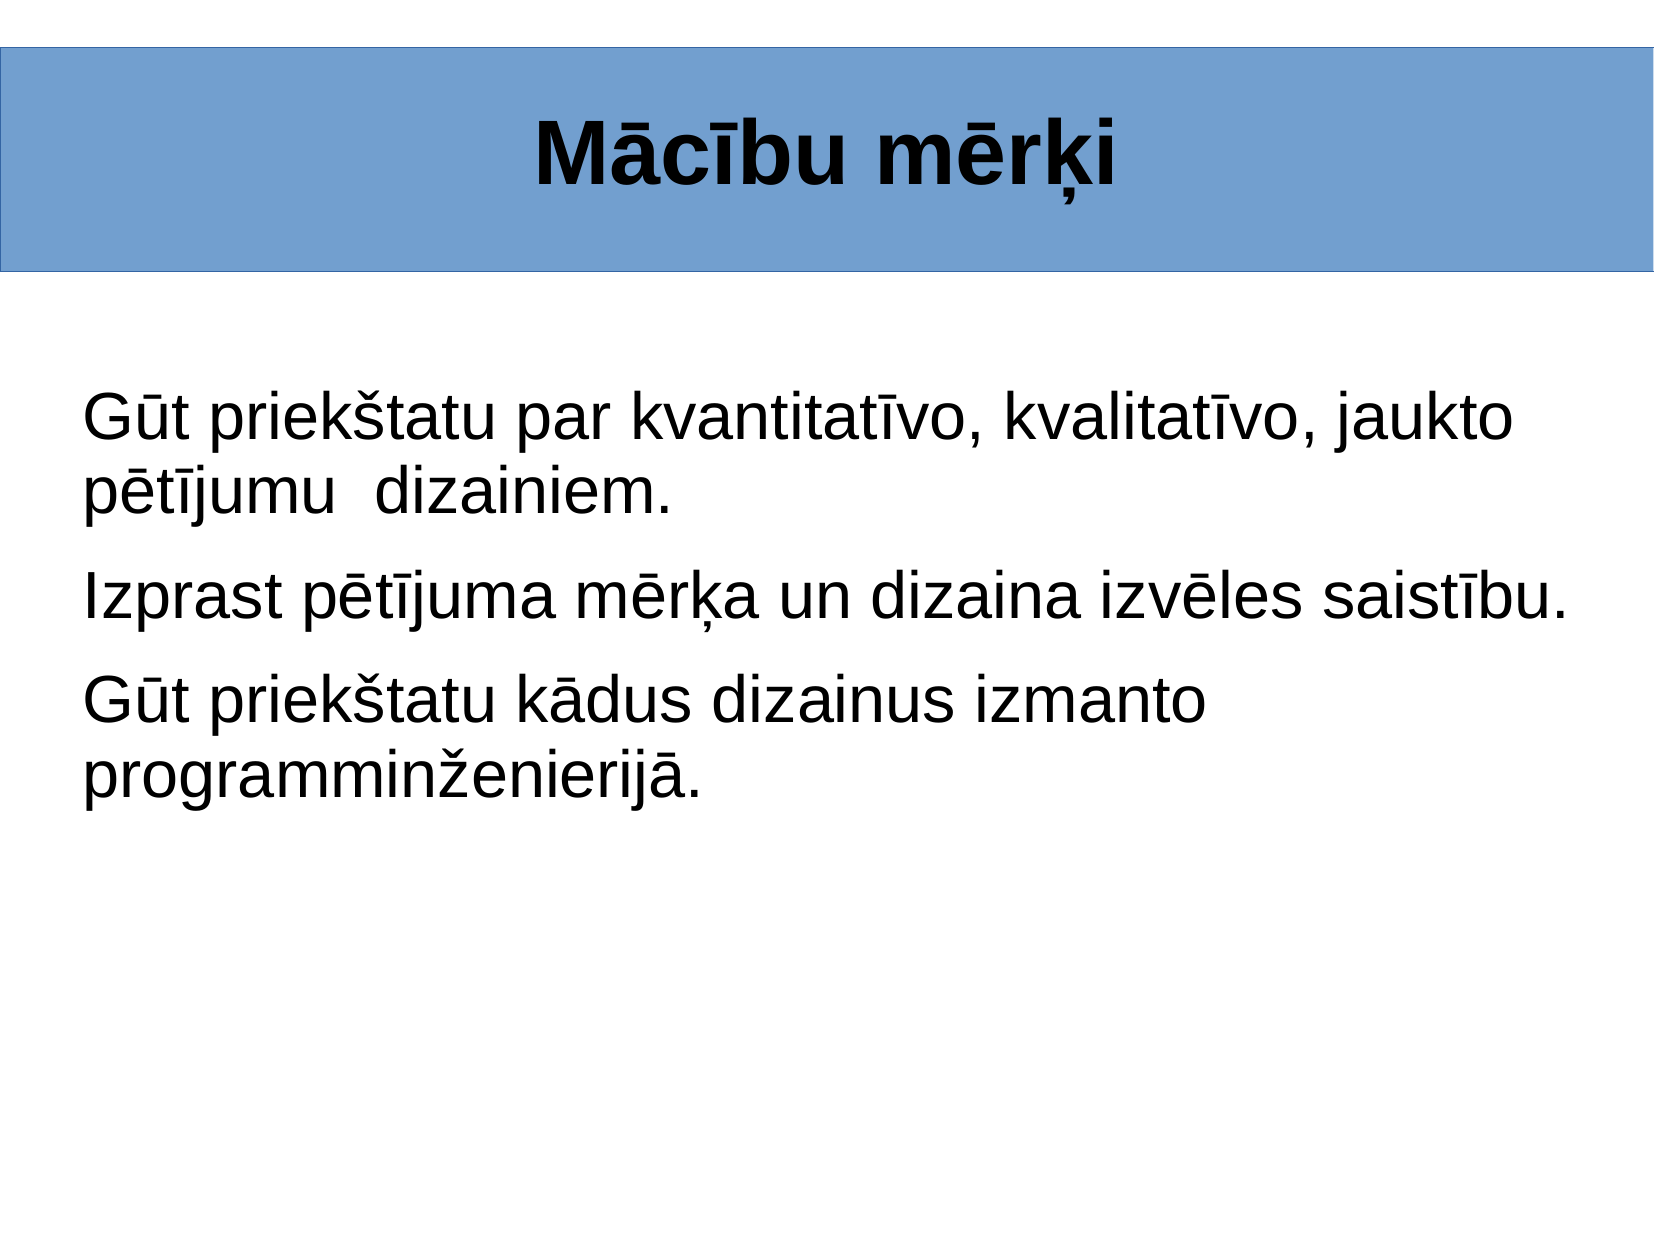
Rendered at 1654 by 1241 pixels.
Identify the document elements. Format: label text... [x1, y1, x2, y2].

title Mācību mērķi [82, 49, 1571, 257]
list Gūt priekštatu par kvantitatīvo, kvalitatīvo, jaukto pētījumu dizainiem. Izprast pētījuma mērķa un dizaina izvēles saistību. Gūt priekštatu kādus dizainus izmanto programminženierijā. [82, 378, 1619, 1099]
text_box [0, 47, 1654, 272]
